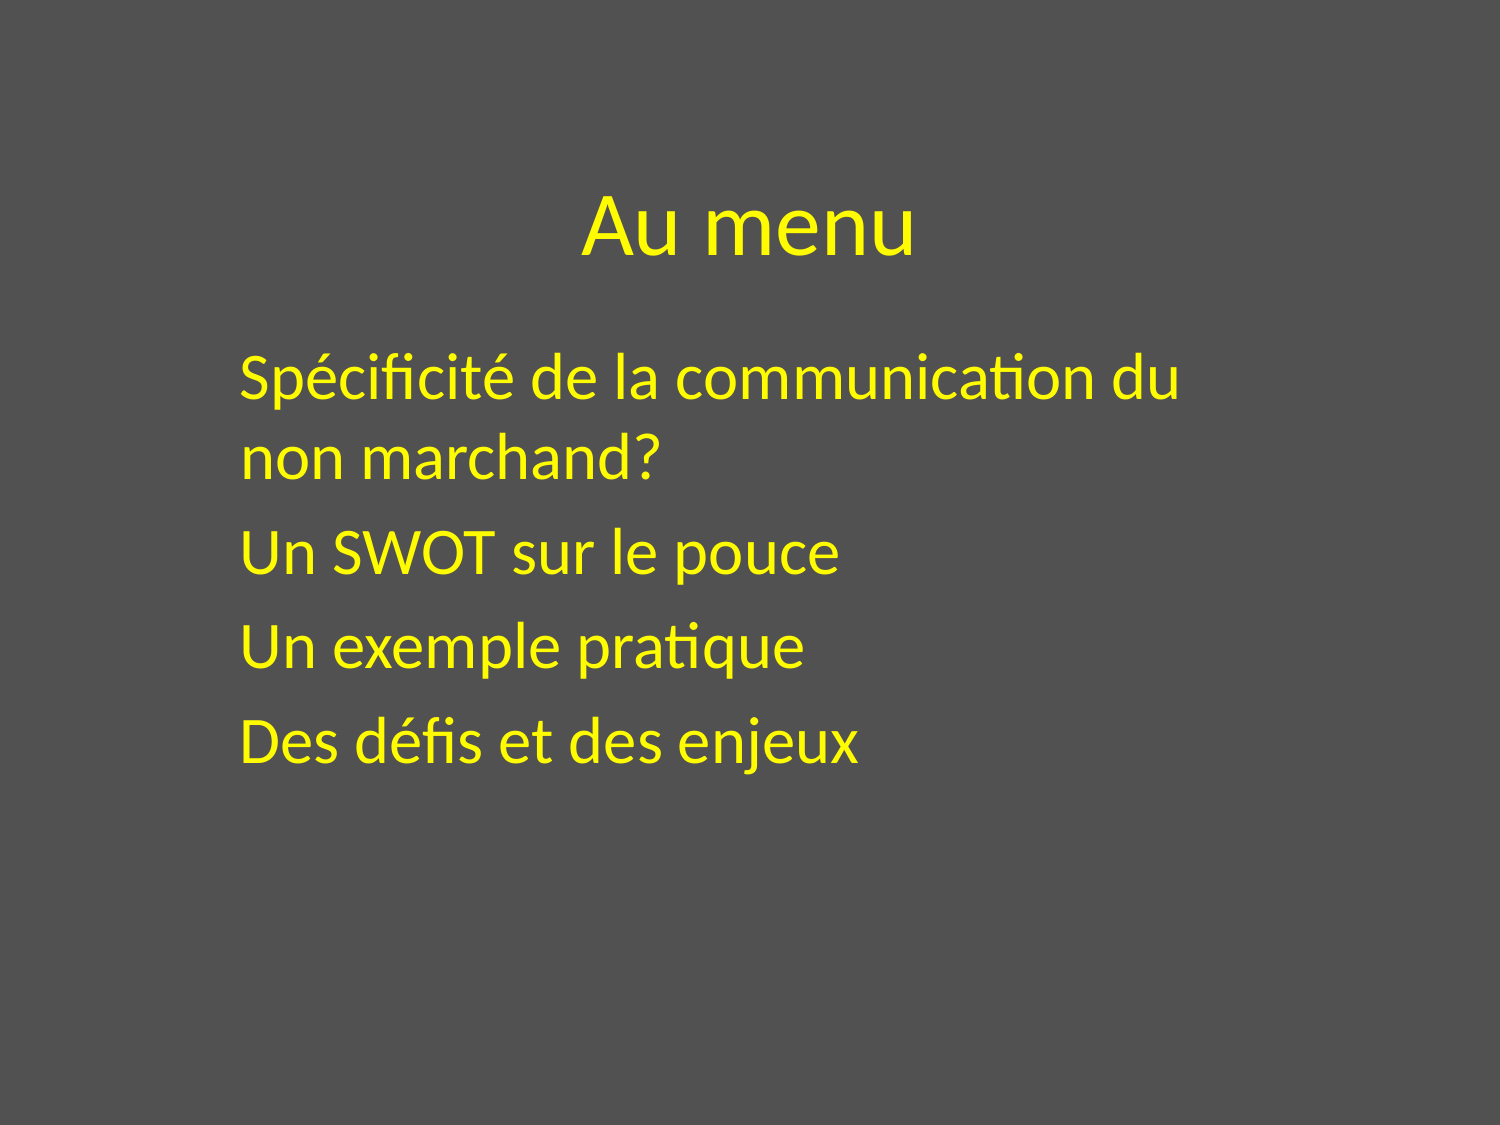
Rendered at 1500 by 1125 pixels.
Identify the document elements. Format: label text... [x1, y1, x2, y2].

list Spécificité de la communication du non marchand? Un SWOT sur le pouce Un exemple pratique Des défis et des enjeux [225, 324, 1275, 1125]
title Au menu [112, 112, 1388, 325]
